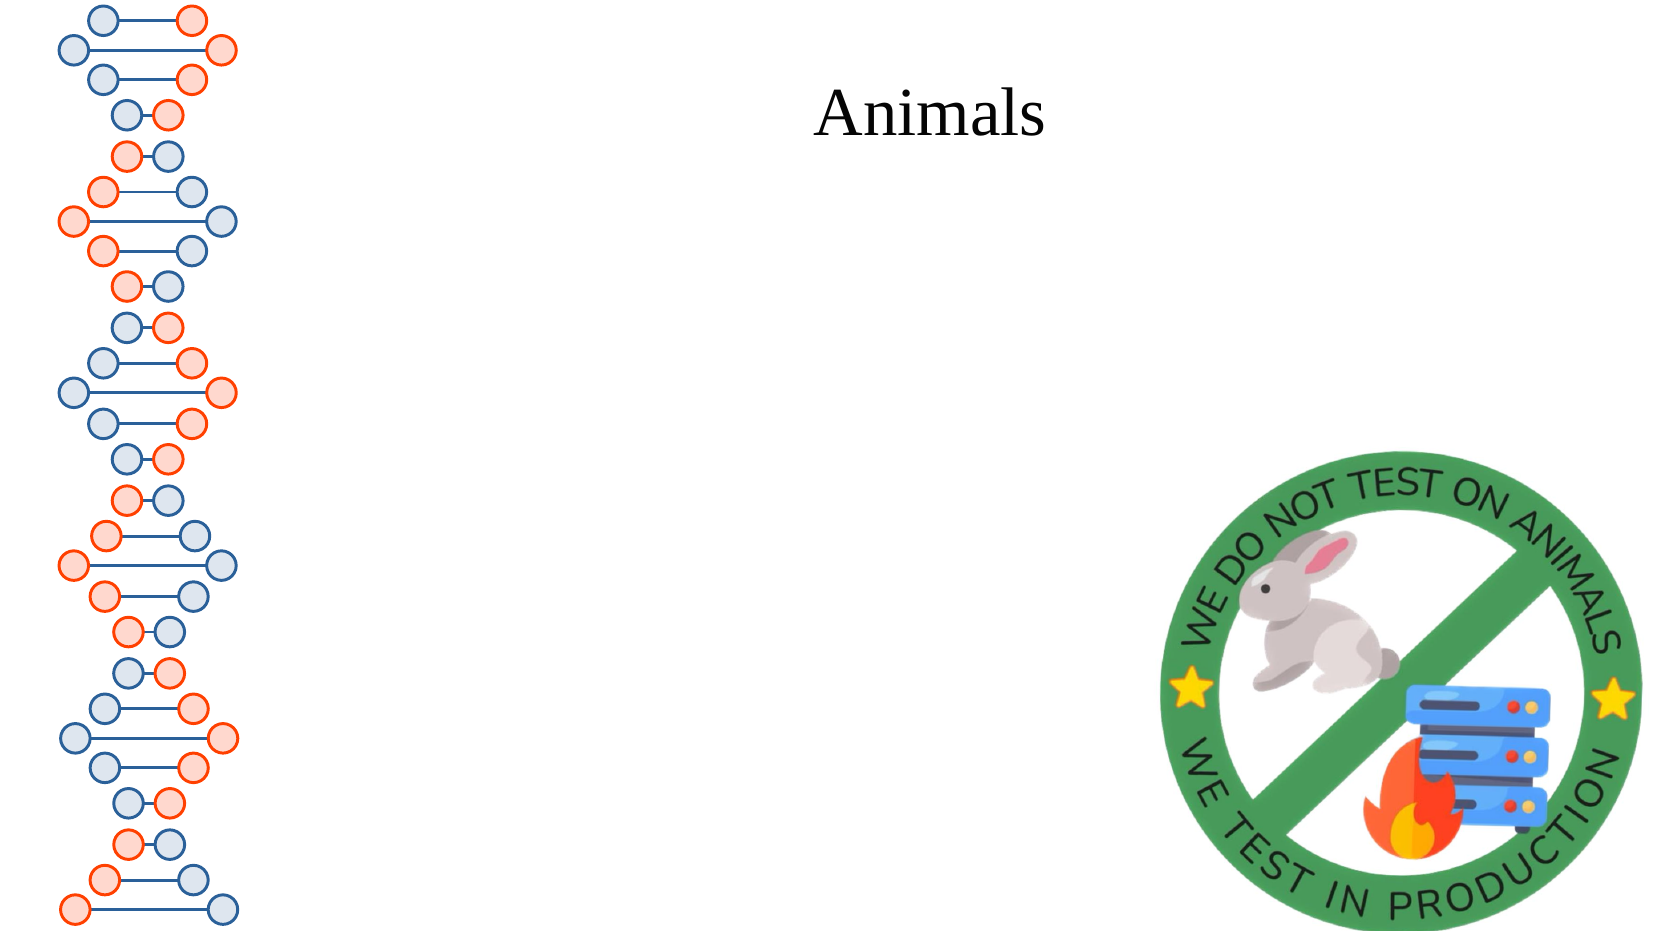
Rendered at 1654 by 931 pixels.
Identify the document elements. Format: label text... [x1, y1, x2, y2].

title Animals [265, 35, 1595, 189]
picture [936, 427, 1654, 931]
